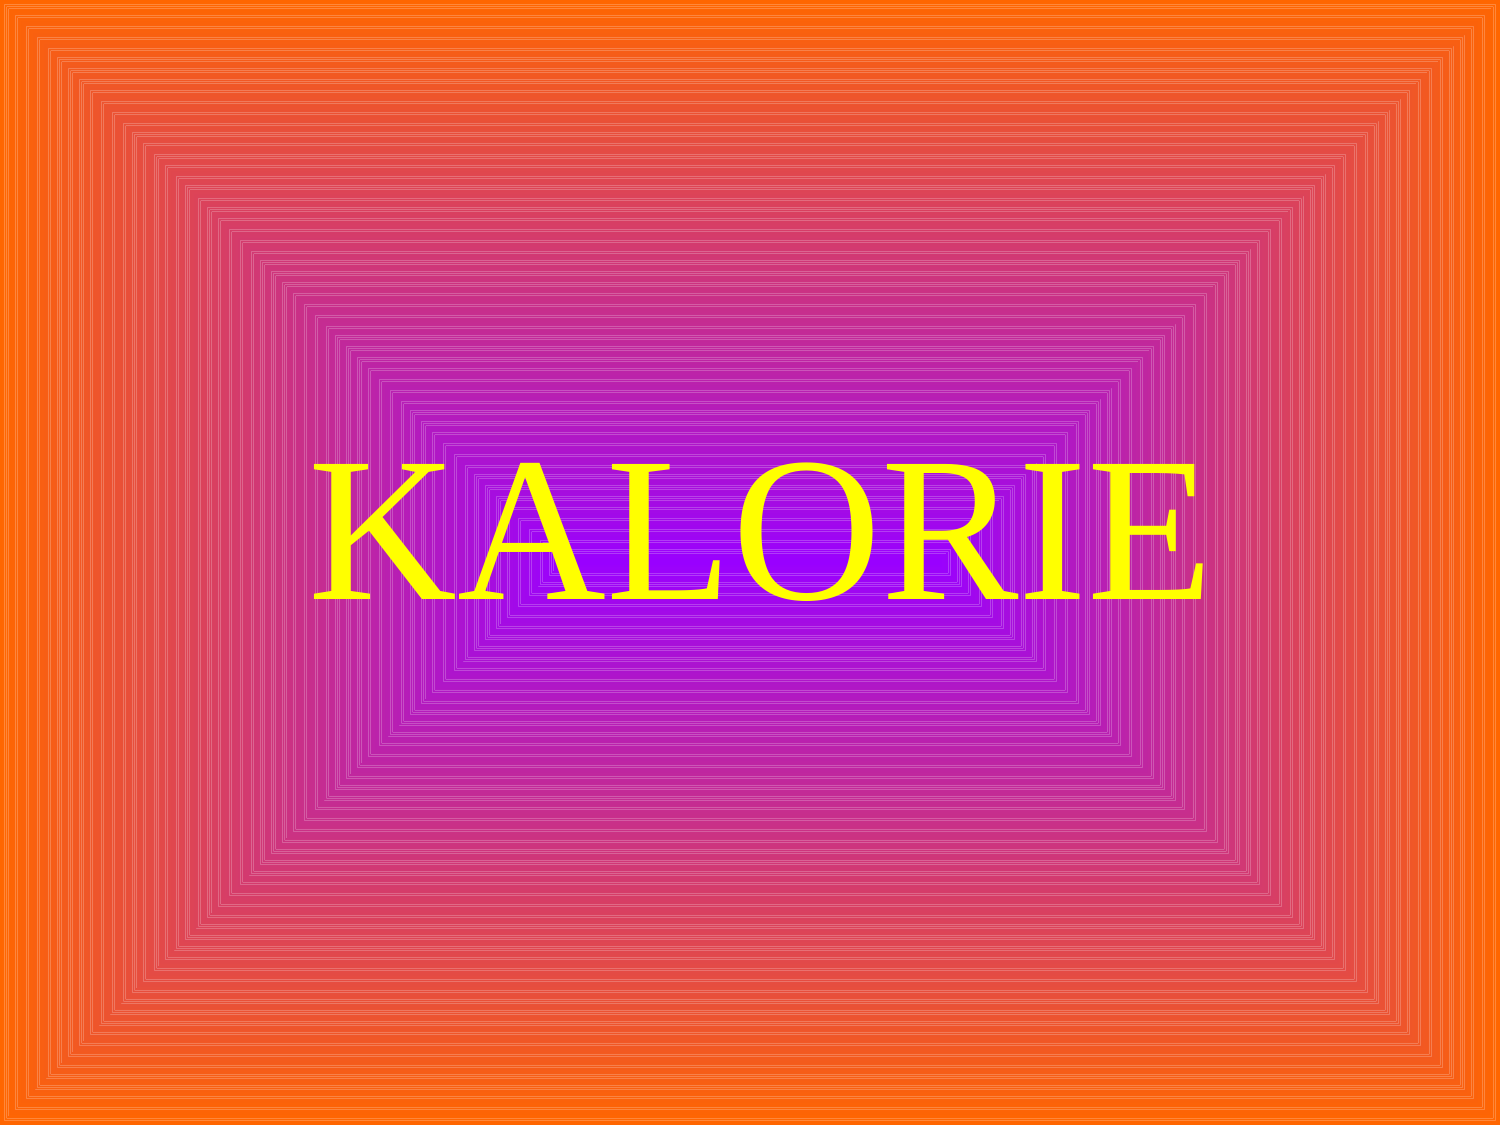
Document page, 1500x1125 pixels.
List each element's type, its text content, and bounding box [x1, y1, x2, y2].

text_box KALORIE [100, 385, 1424, 649]
